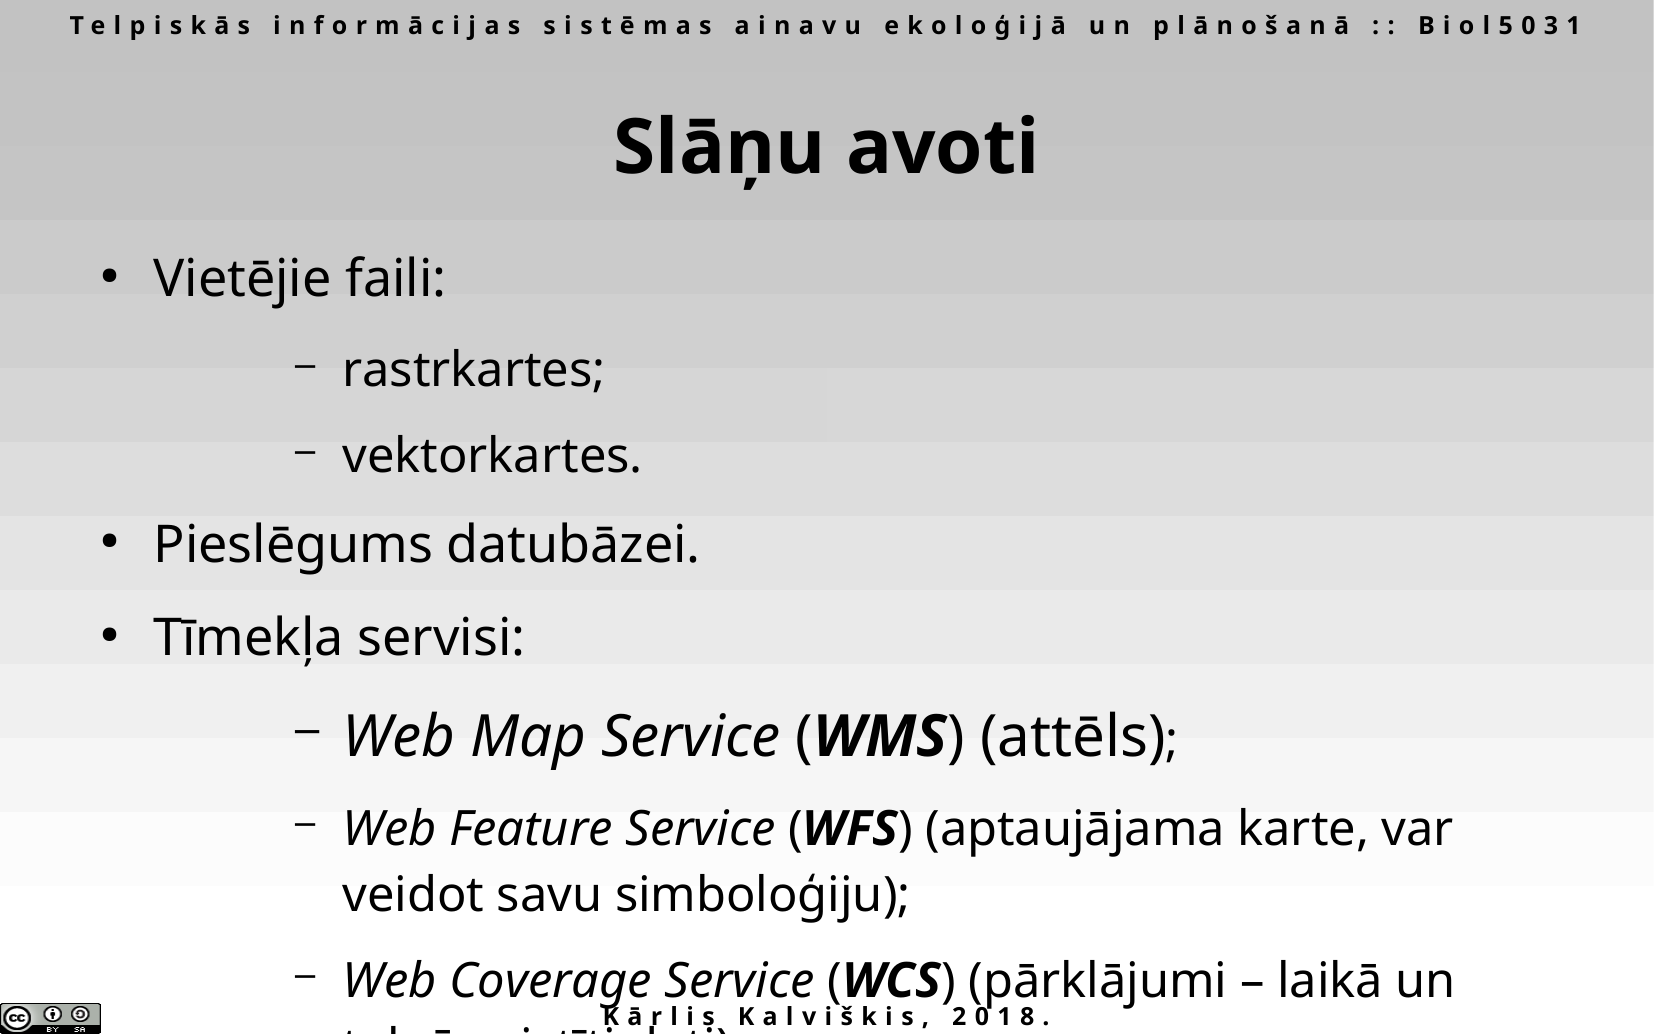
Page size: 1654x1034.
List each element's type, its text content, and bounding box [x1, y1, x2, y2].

list Vietējie faili: rastrkartes; vektorkartes. Pieslēgums datubāzei. Tīmekļa servisi: Web Map Service (WMS) (attēls); Web Feature Service (WFS) (aptaujājama karte, var veidot savu simboloģiju); Web Coverage Service (WCS) (pārklājumi – laikā un telpā saistīti dati). [82, 241, 1571, 928]
picture [0, 0, 1654, 1034]
title Slāņu avoti [29, 41, 1625, 247]
